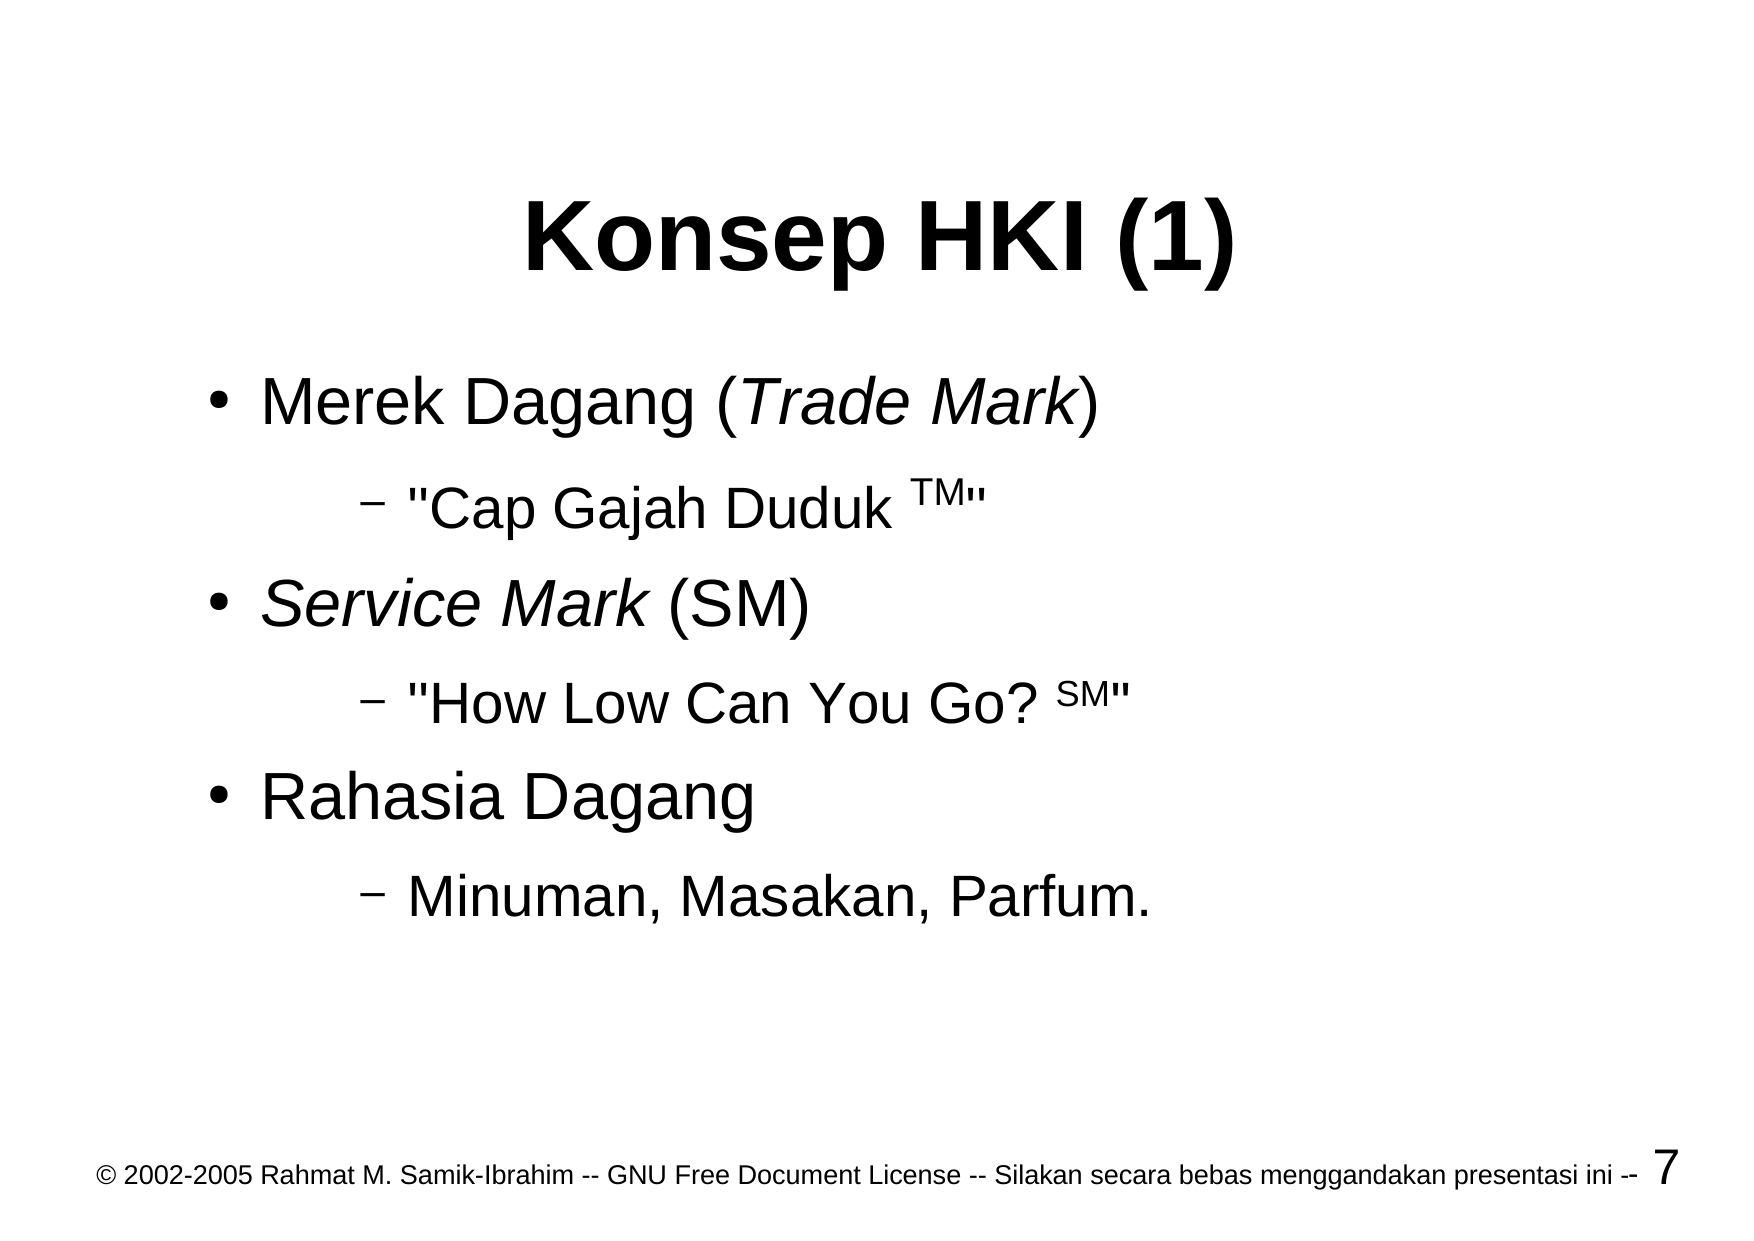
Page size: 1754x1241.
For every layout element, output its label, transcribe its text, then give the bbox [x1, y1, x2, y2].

list Merek Dagang (Trade Mark) ''Cap Gajah Duduk TM'' Service Mark (SM) ''How Low Can You Go? SM'' Rahasia Dagang Minuman, Masakan, Parfum. [171, 363, 1589, 1090]
title Konsep HKI (1) [171, 139, 1589, 332]
